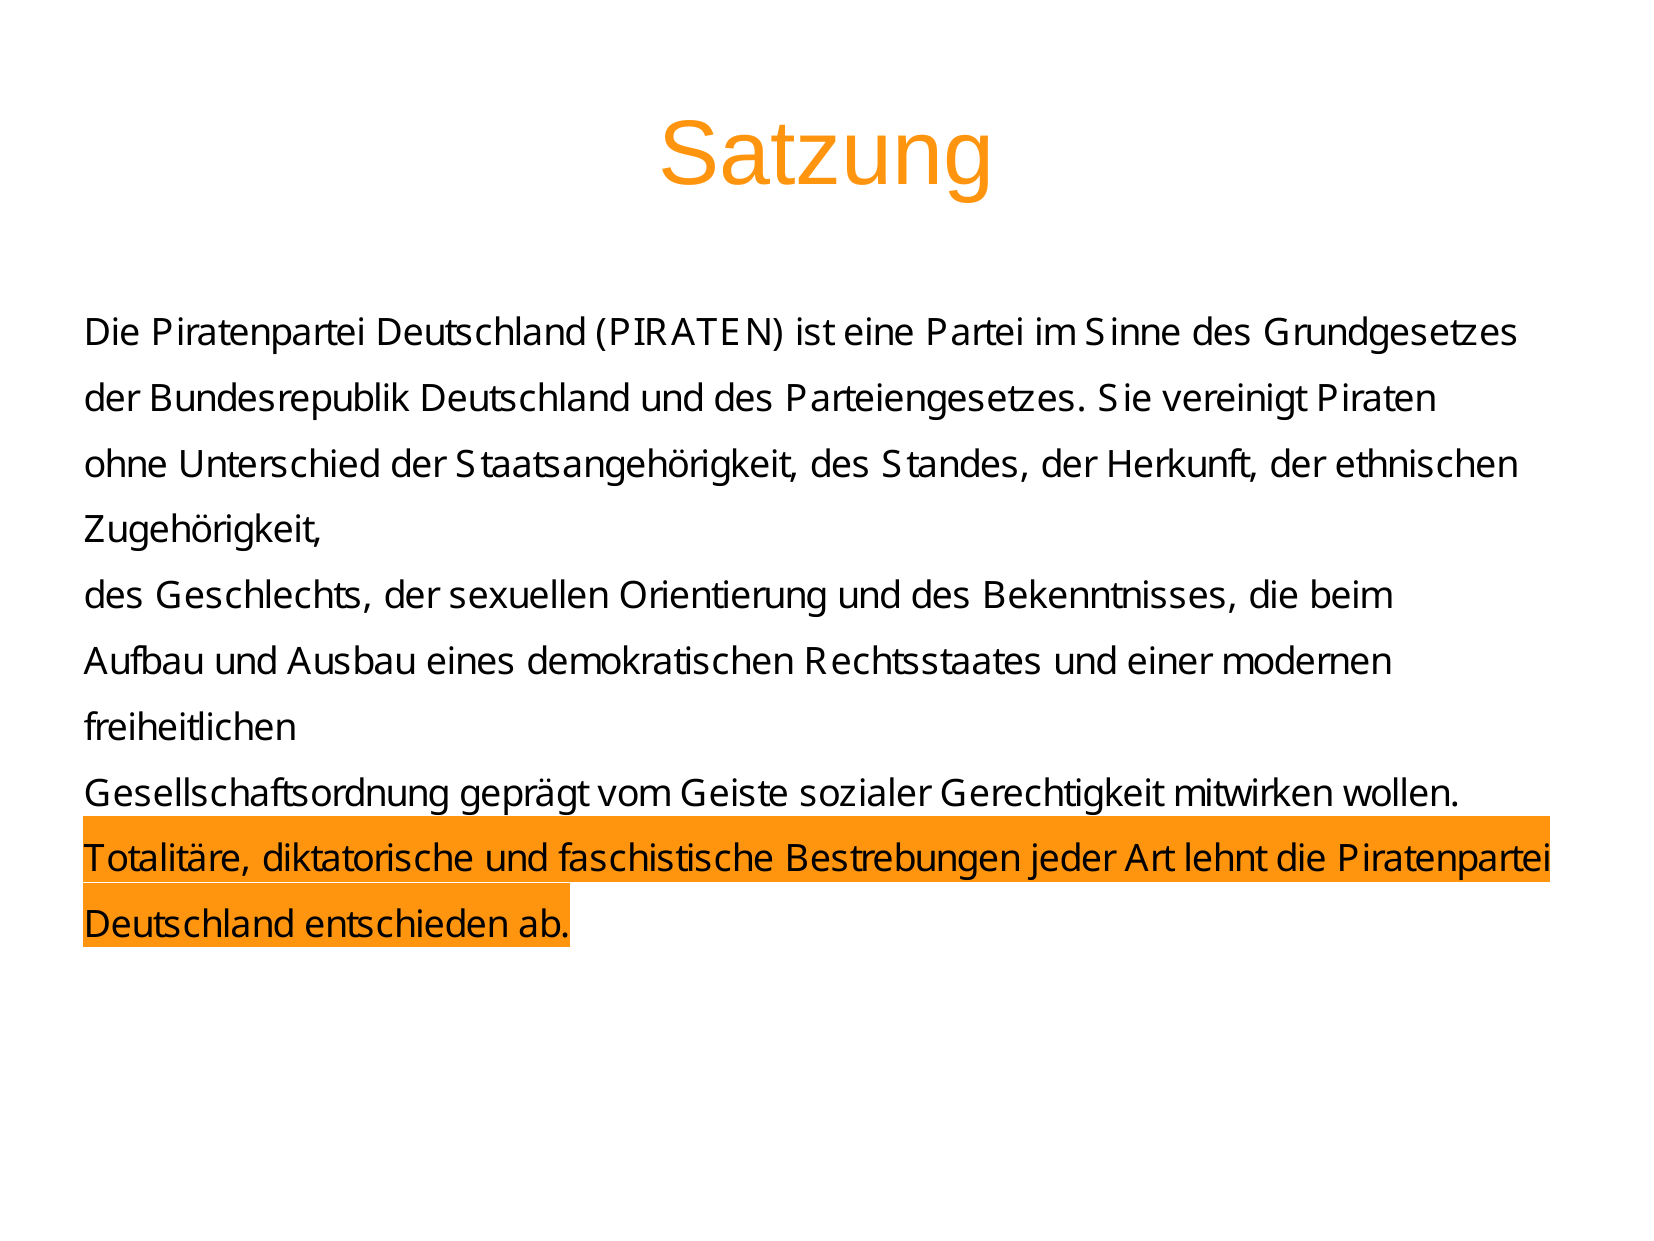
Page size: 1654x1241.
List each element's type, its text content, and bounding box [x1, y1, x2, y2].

title Satzung [82, 56, 1571, 250]
chart [82, 290, 1570, 1109]
